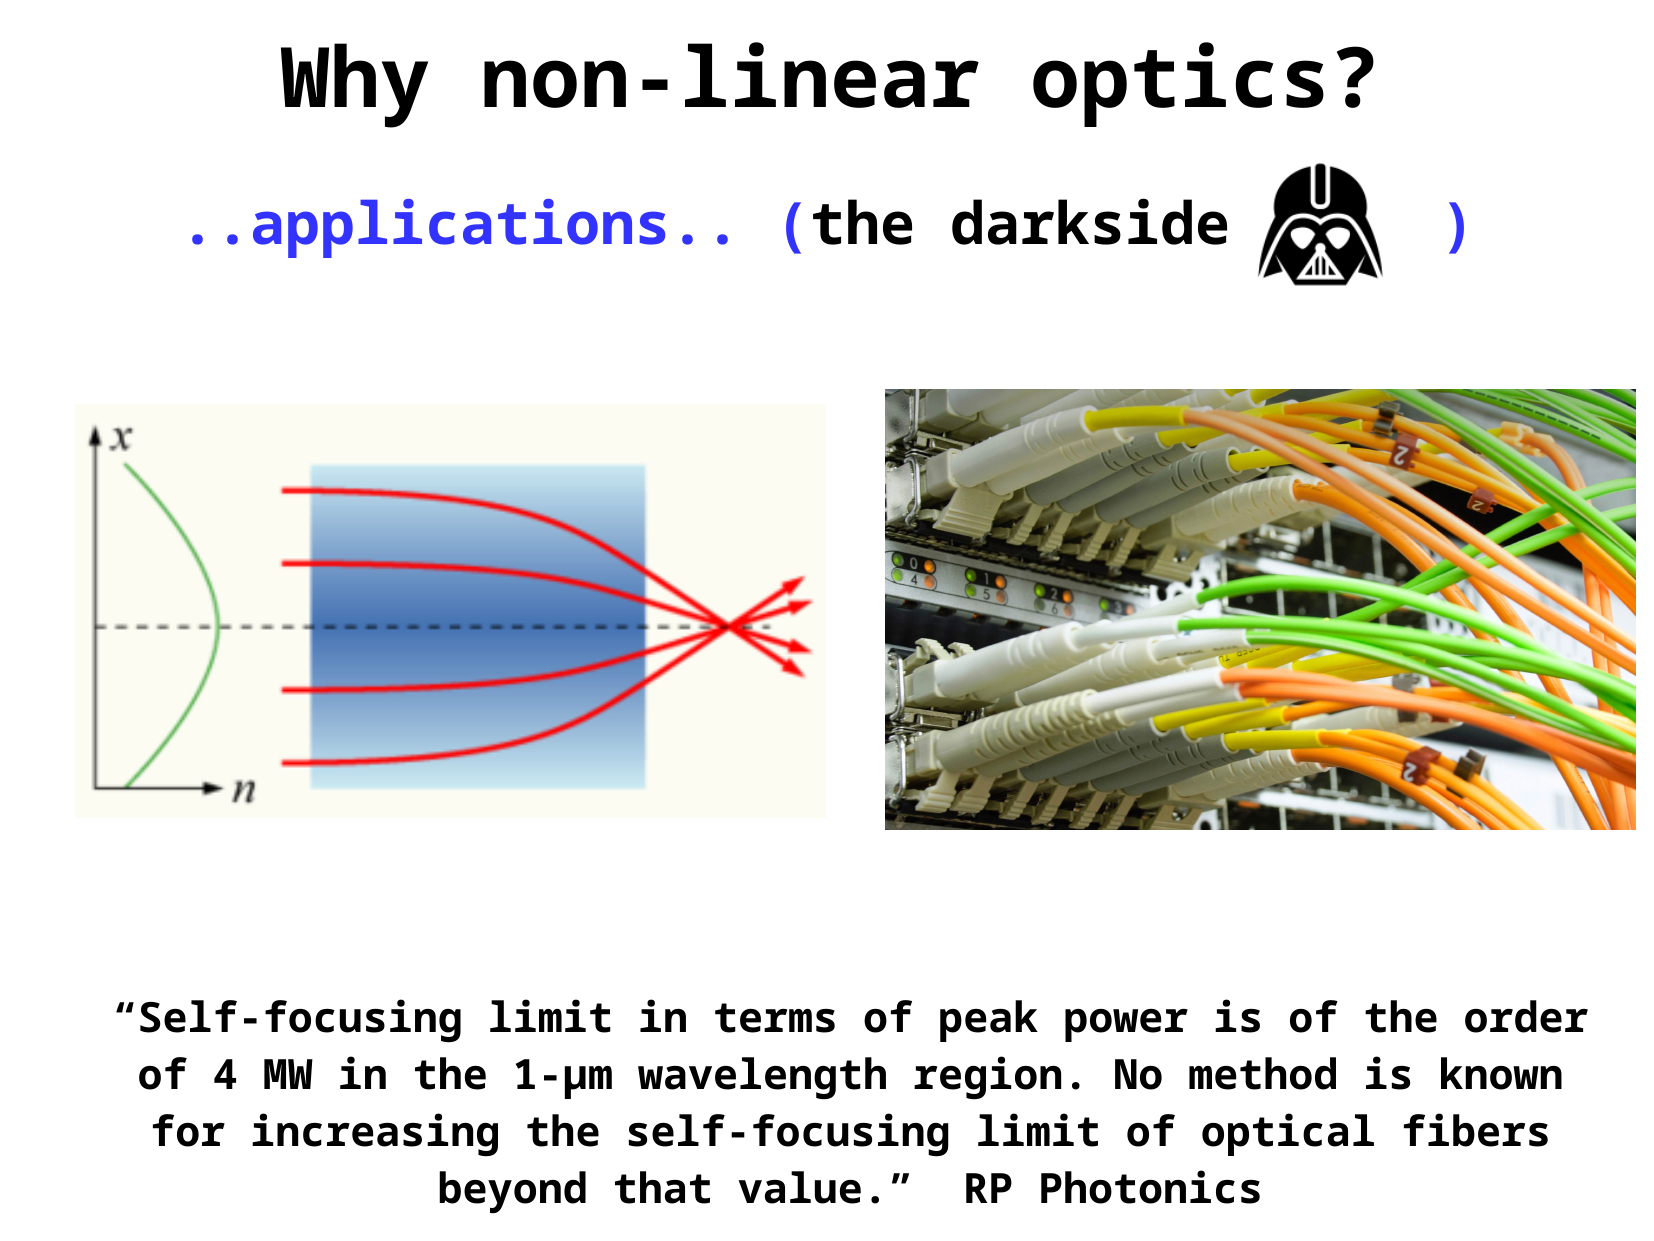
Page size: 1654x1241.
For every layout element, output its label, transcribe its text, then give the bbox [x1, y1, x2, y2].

text_box “Self-focusing limit in terms of peak power is of the order of 4 MW in the 1-μm wavelength region. No method is known for increasing the self-focusing limit of optical fibers beyond that value.” RP Photonics [60, 1004, 1606, 1199]
title Why non-linear optics? [161, 27, 1465, 125]
picture [1245, 149, 1396, 301]
picture [75, 404, 826, 818]
picture [885, 389, 1636, 830]
text_box ..applications.. (the darkside ) [1396, 173, 1486, 271]
text_box ..applications.. (the darkside ) [135, 173, 1245, 271]
